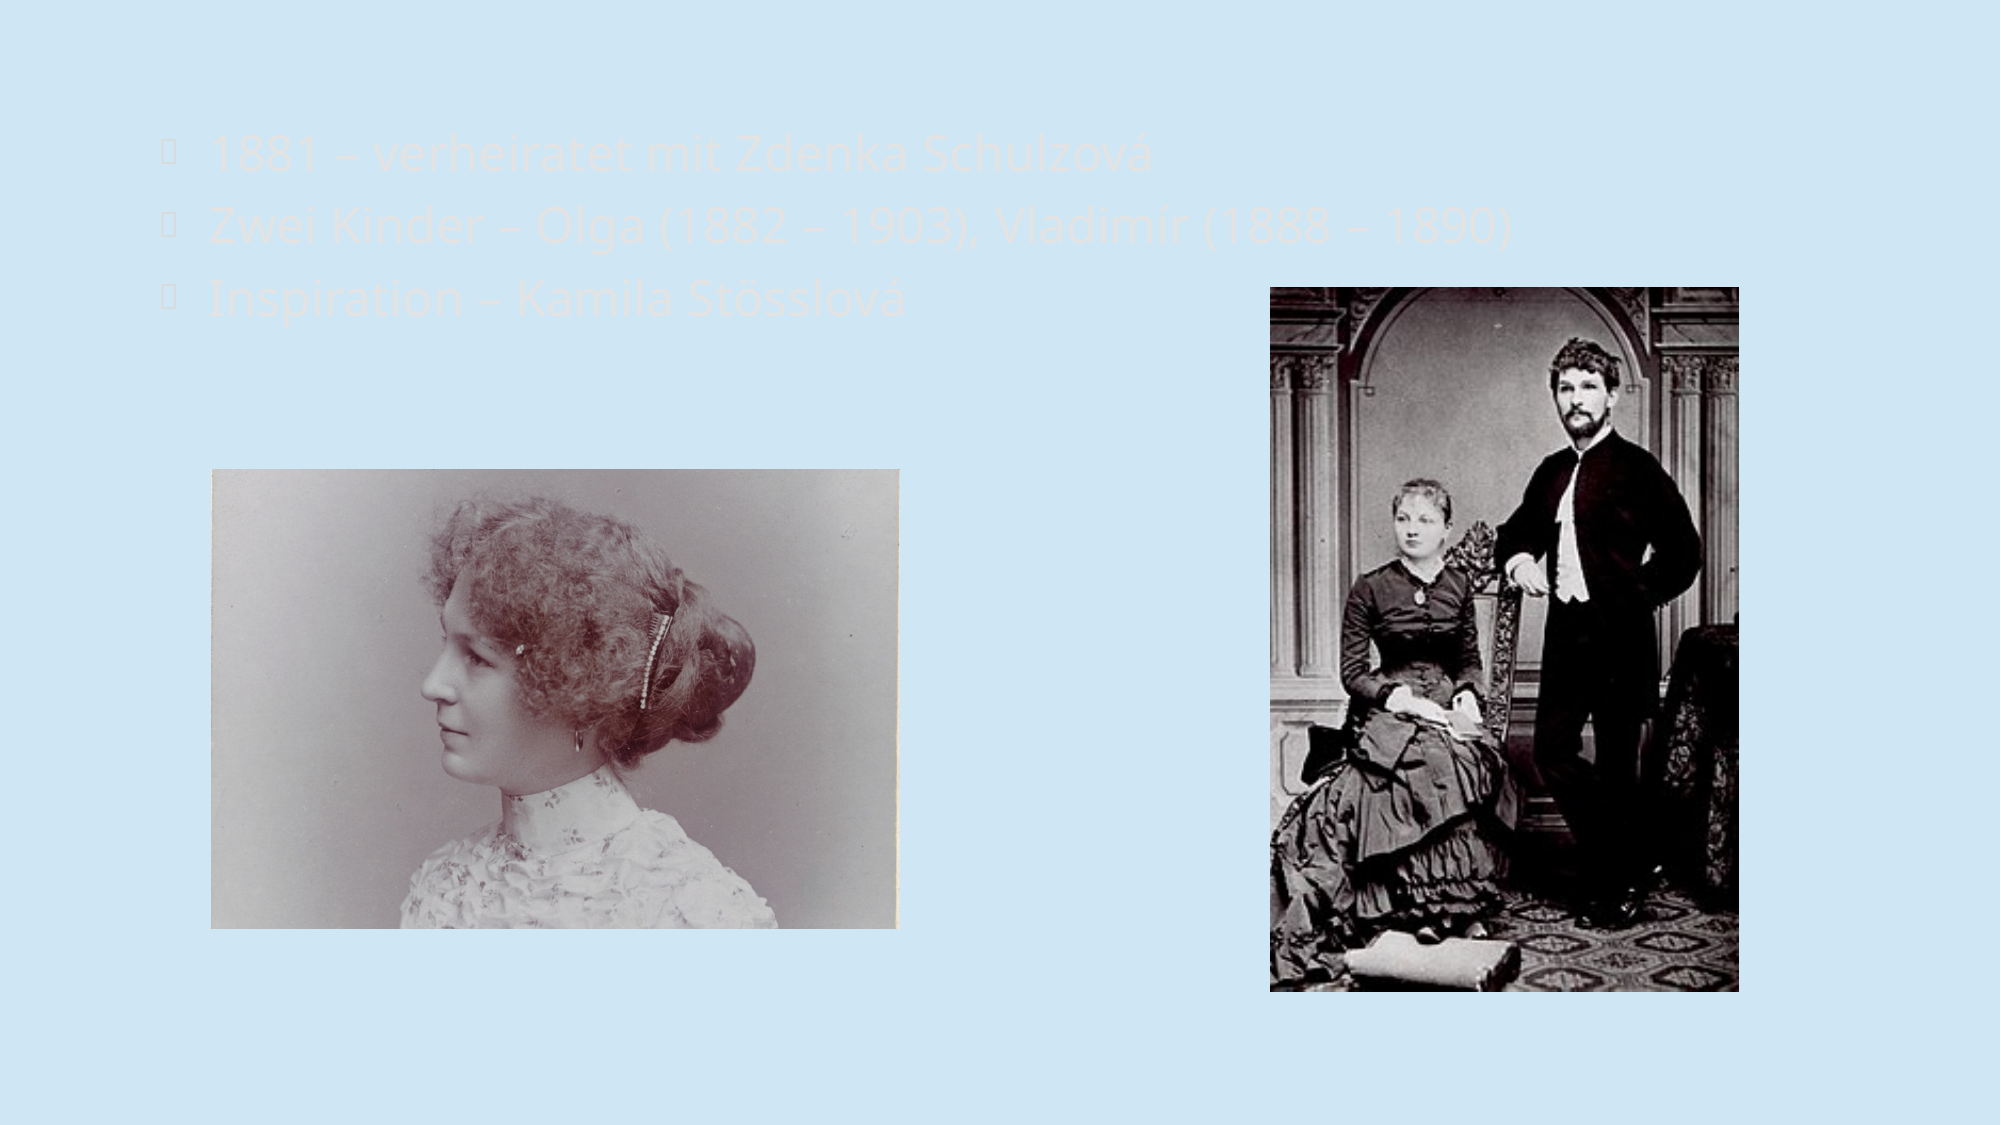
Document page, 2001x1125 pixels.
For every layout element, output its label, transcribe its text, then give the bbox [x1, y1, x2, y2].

picture [211, 469, 900, 929]
picture [1270, 287, 1739, 992]
list 1881 – verheiratet mit Zdenka Schulzová Zwei Kinder – Olga (1882 – 1903), Vladimír (1888 – 1890) Inspiration – Kamila Stösslová [137, 113, 1950, 1014]
